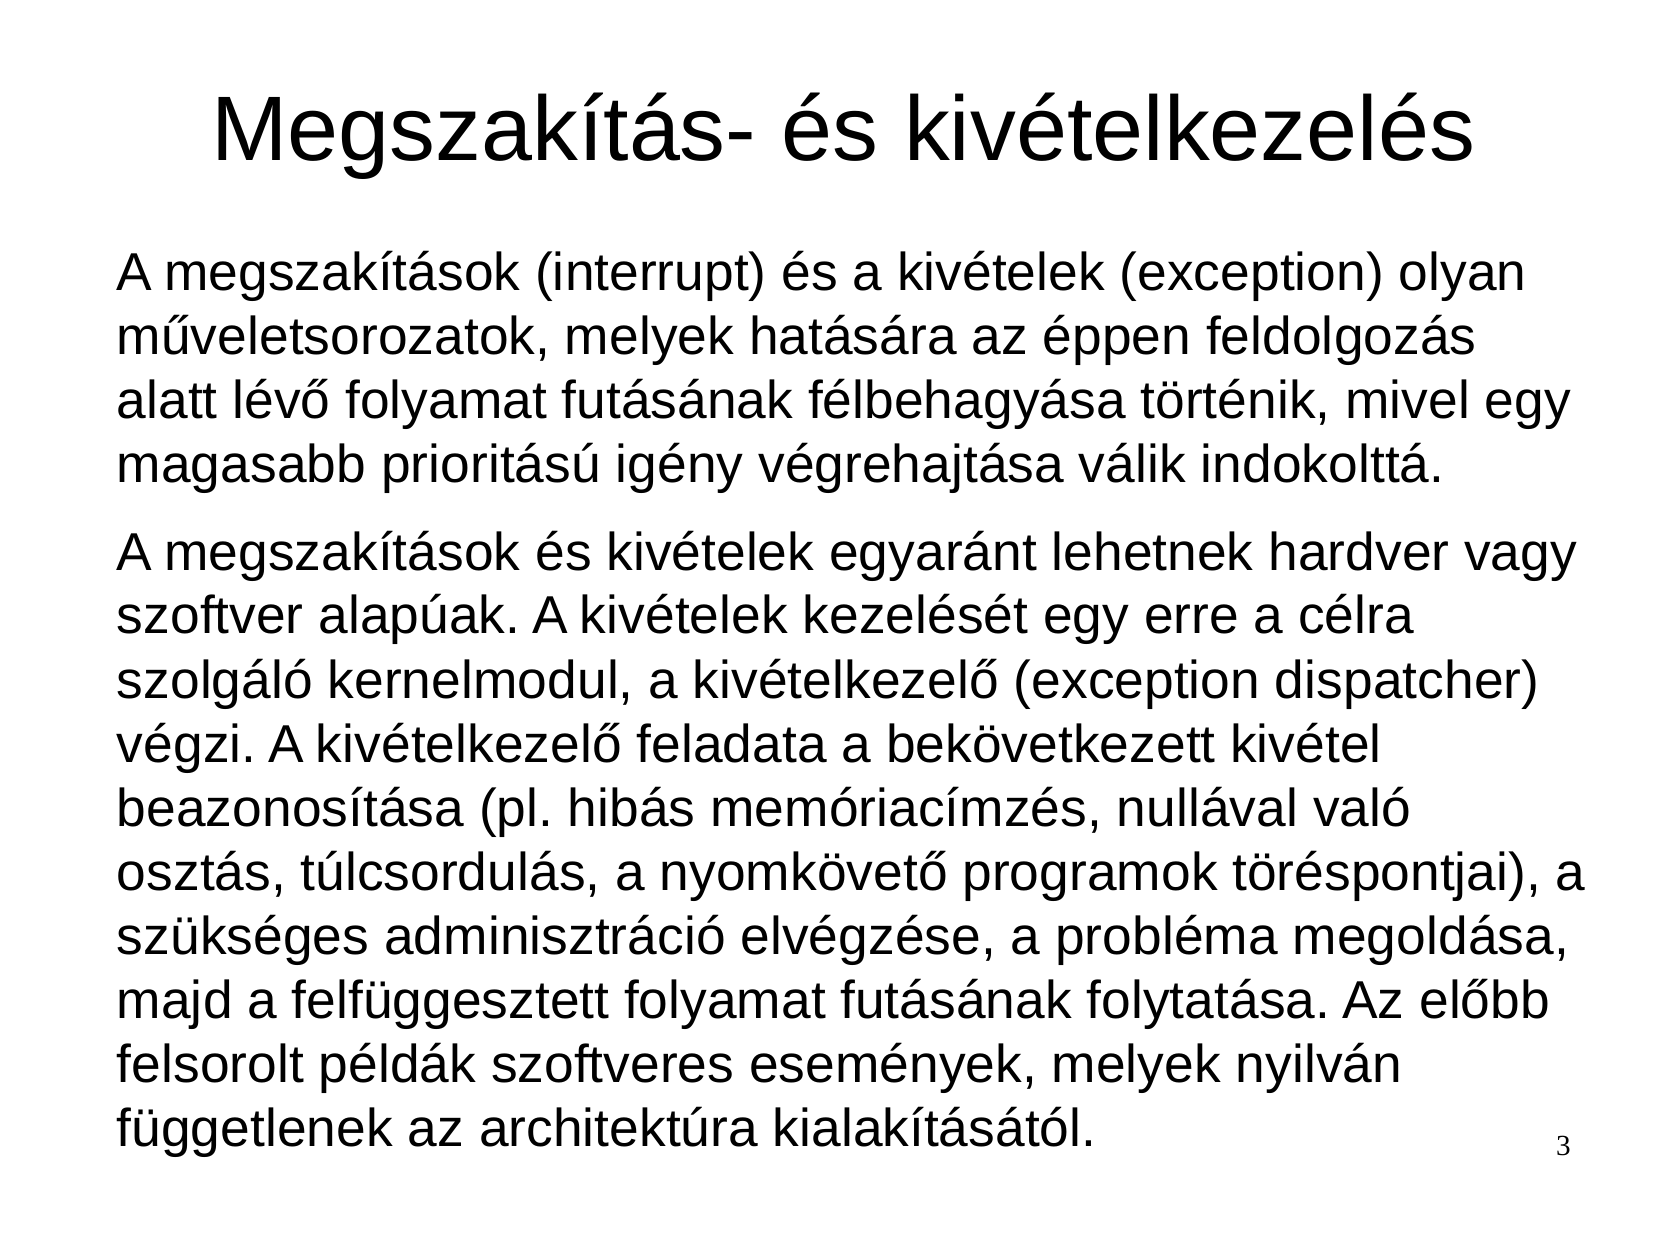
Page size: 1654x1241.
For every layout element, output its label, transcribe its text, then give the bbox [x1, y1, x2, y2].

title Megszakítás- és kivételkezelés [123, 20, 1530, 228]
list A megszakítások (interrupt) és a kivételek (exception) olyan műveletsorozatok, melyek hatására az éppen feldolgozás alatt lévő folyamat futásának félbehagyása történik, mivel egy magasabb prioritású igény végrehajtása válik indokolttá. A megszakítások és kivételek egyaránt lehetnek hardver vagy szoftver alapúak. A kivételek kezelését egy erre a célra szolgáló kernelmodul, a kivételkezelő (exception dispatcher) végzi. A kivételkezelő feladata a bekövetkezett kivétel beazonosítása (pl. hibás memóriacímzés, nullával való osztás, túlcsordulás, a nyomkövető programok töréspontjai), a szükséges adminisztráció elvégzése, a probléma megoldása, majd a felfüggesztett folyamat futásának folytatása. Az előbb felsorolt példák szoftveres események, melyek nyilván függetlenek az architektúra kialakításától. [45, 229, 1609, 1180]
